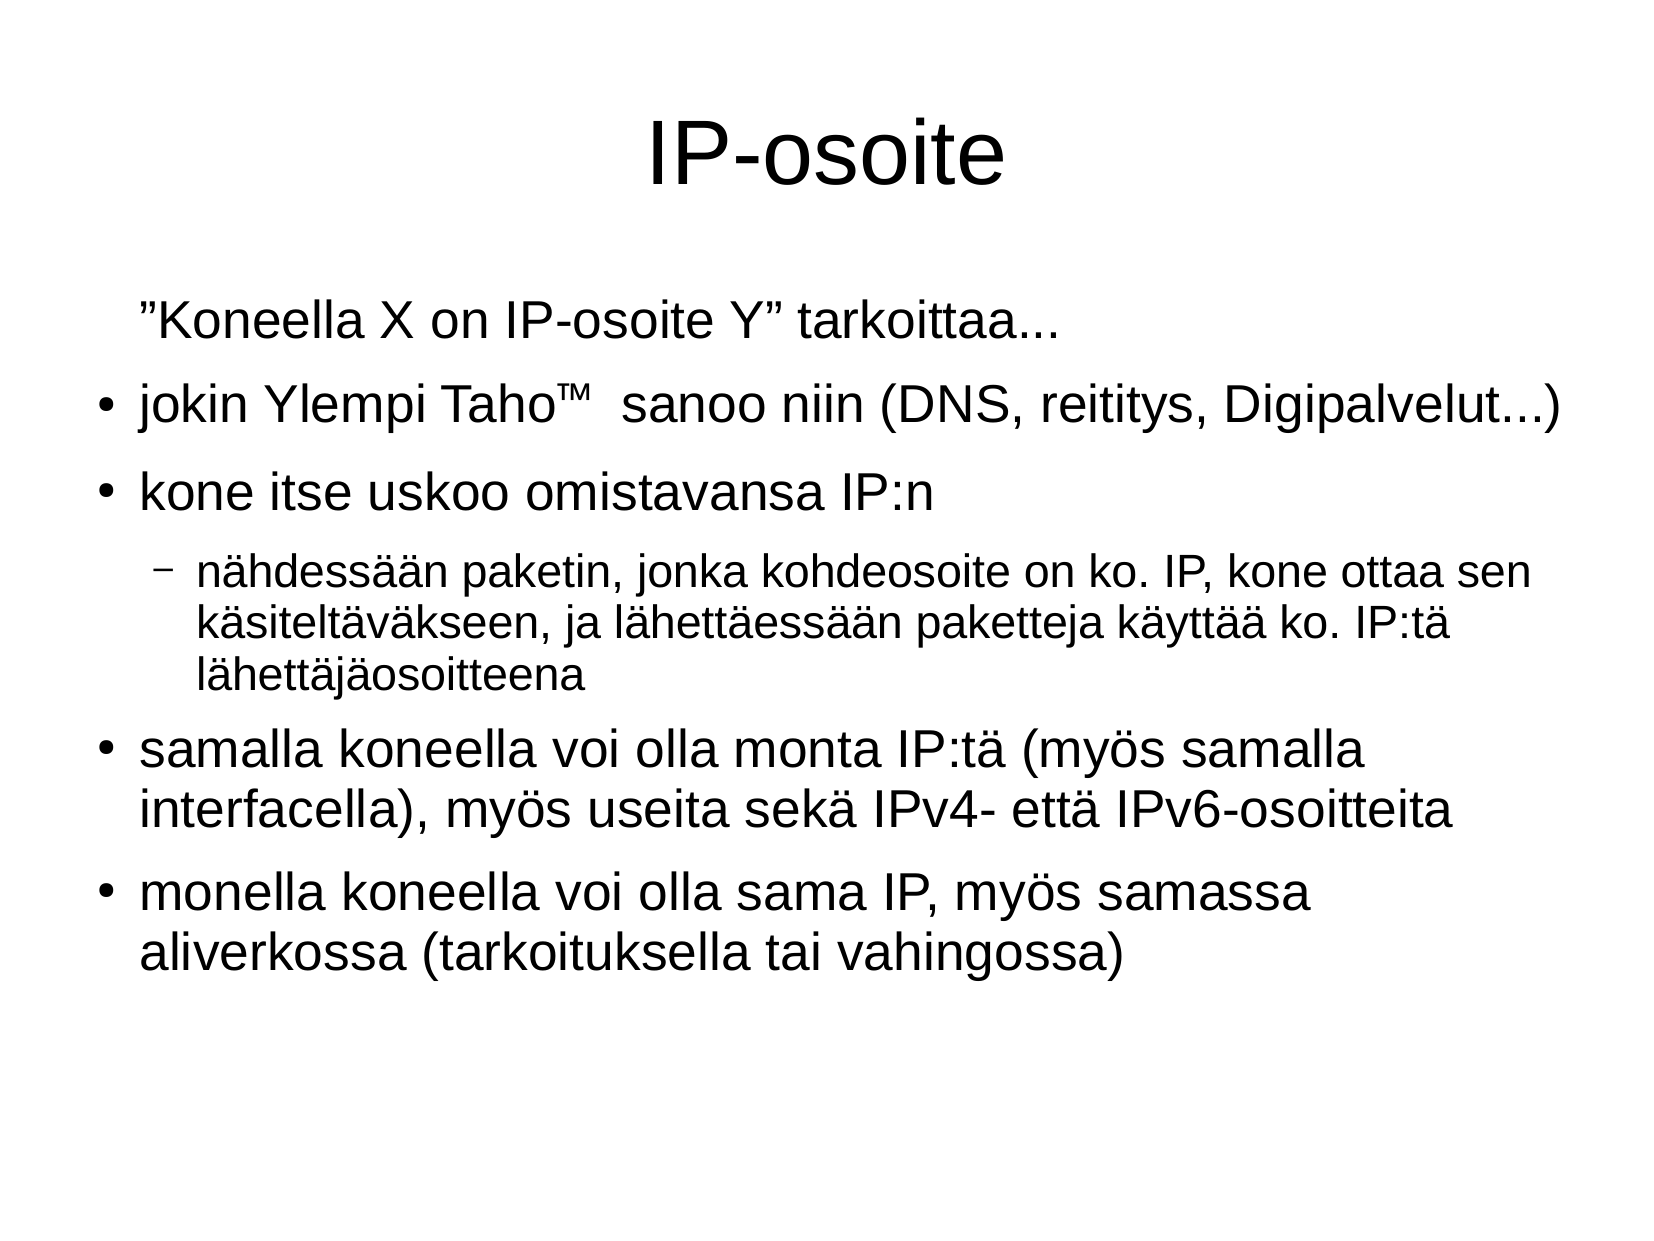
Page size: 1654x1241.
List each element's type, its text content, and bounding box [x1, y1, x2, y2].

list ”Koneella X on IP-osoite Y” tarkoittaa... jokin Ylempi Taho™ sanoo niin (DNS, reititys, Digipalvelut...) kone itse uskoo omistavansa IP:n nähdessään paketin, jonka kohdeosoite on ko. IP, kone ottaa sen käsiteltäväkseen, ja lähettäessään paketteja käyttää ko. IP:tä lähettäjäosoitteena samalla koneella voi olla monta IP:tä (myös samalla interfacella), myös useita sekä IPv4- että IPv6-osoitteita monella koneella voi olla sama IP, myös samassa aliverkossa (tarkoituksella tai vahingossa) [82, 290, 1571, 1010]
title IP-osoite [82, 49, 1571, 257]
